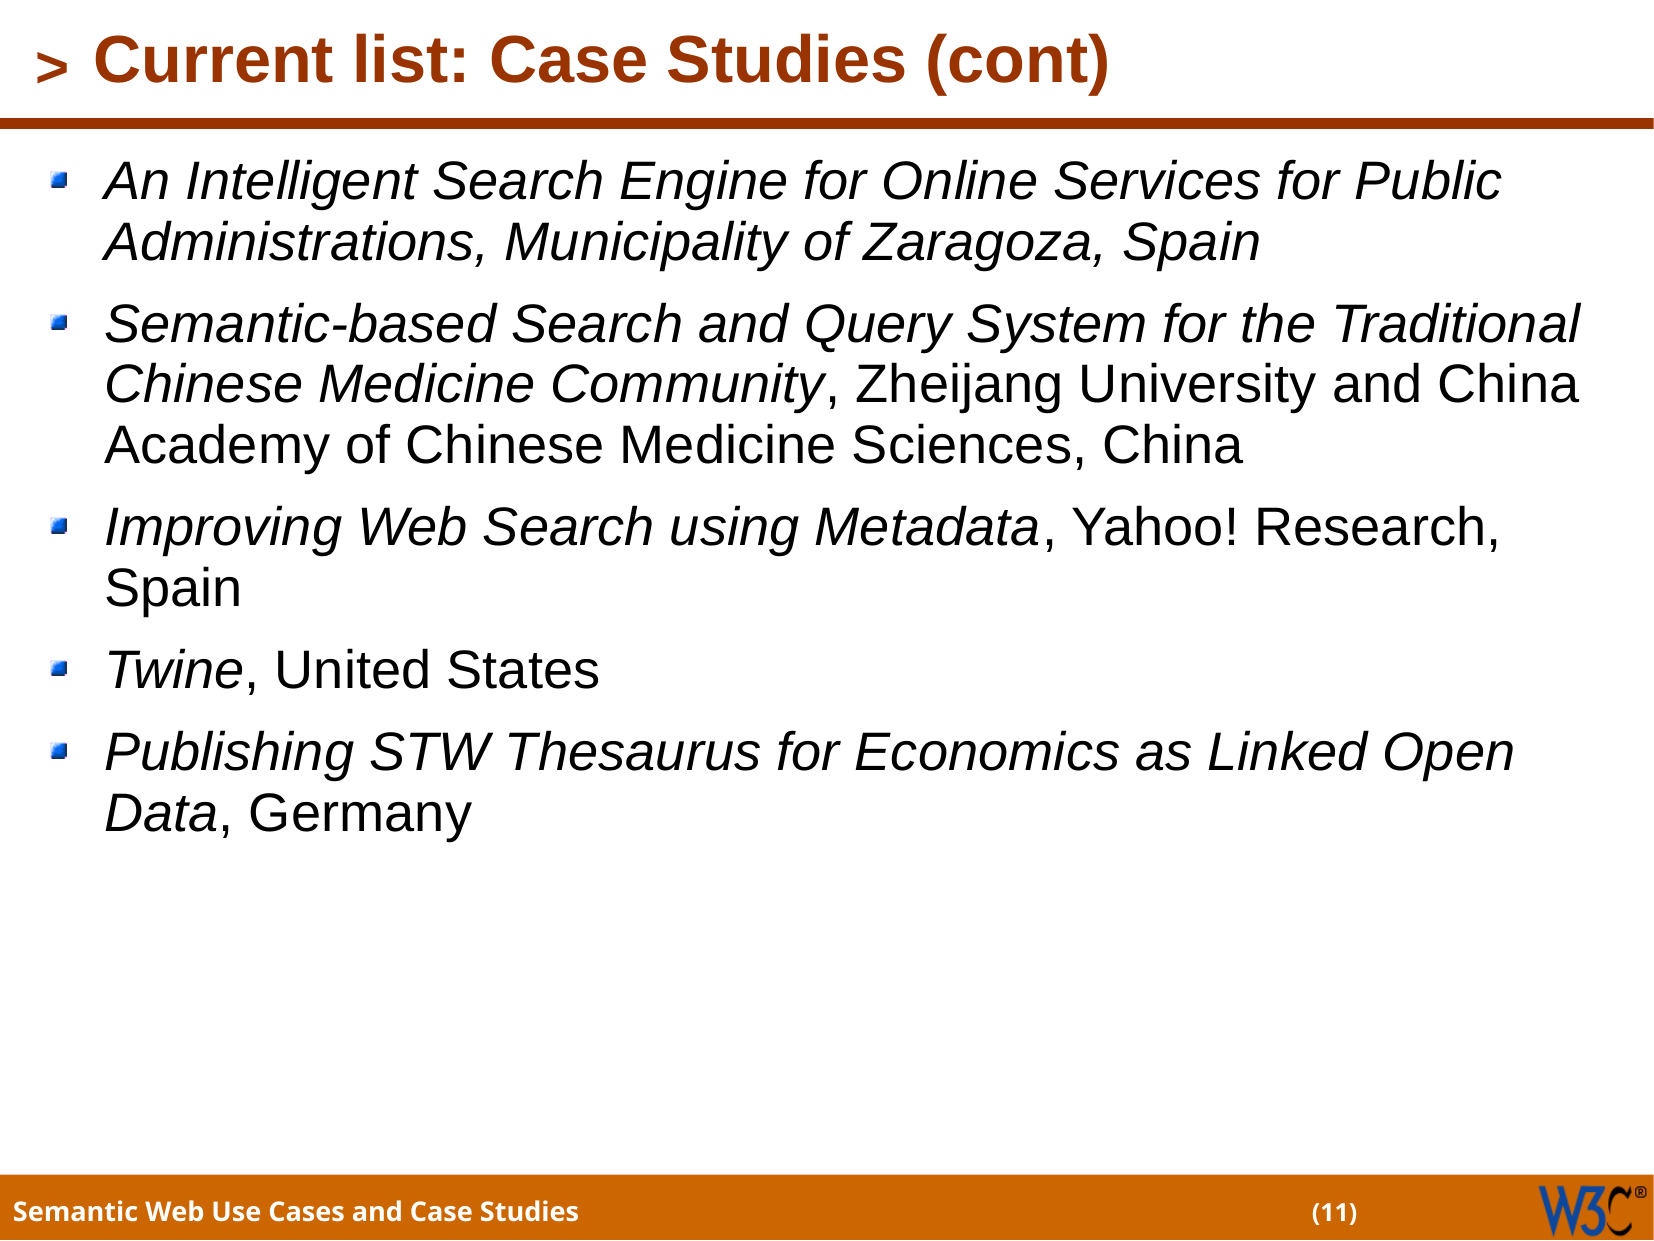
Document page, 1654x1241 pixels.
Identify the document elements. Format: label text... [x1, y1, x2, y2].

list An Intelligent Search Engine for Online Services for Public Administrations, Municipality of Zaragoza, Spain Semantic-based Search and Query System for the Traditional Chinese Medicine Community, Zheijang University and China Academy of Chinese Medicine Sciences, China Improving Web Search using Metadata, Yahoo! Research, Spain Twine, United States Publishing STW Thesaurus for Economics as Linked Open Data, Germany [33, 147, 1629, 1134]
picture [1535, 1183, 1651, 1240]
title Current list: Case Studies (cont) [93, 0, 1493, 119]
